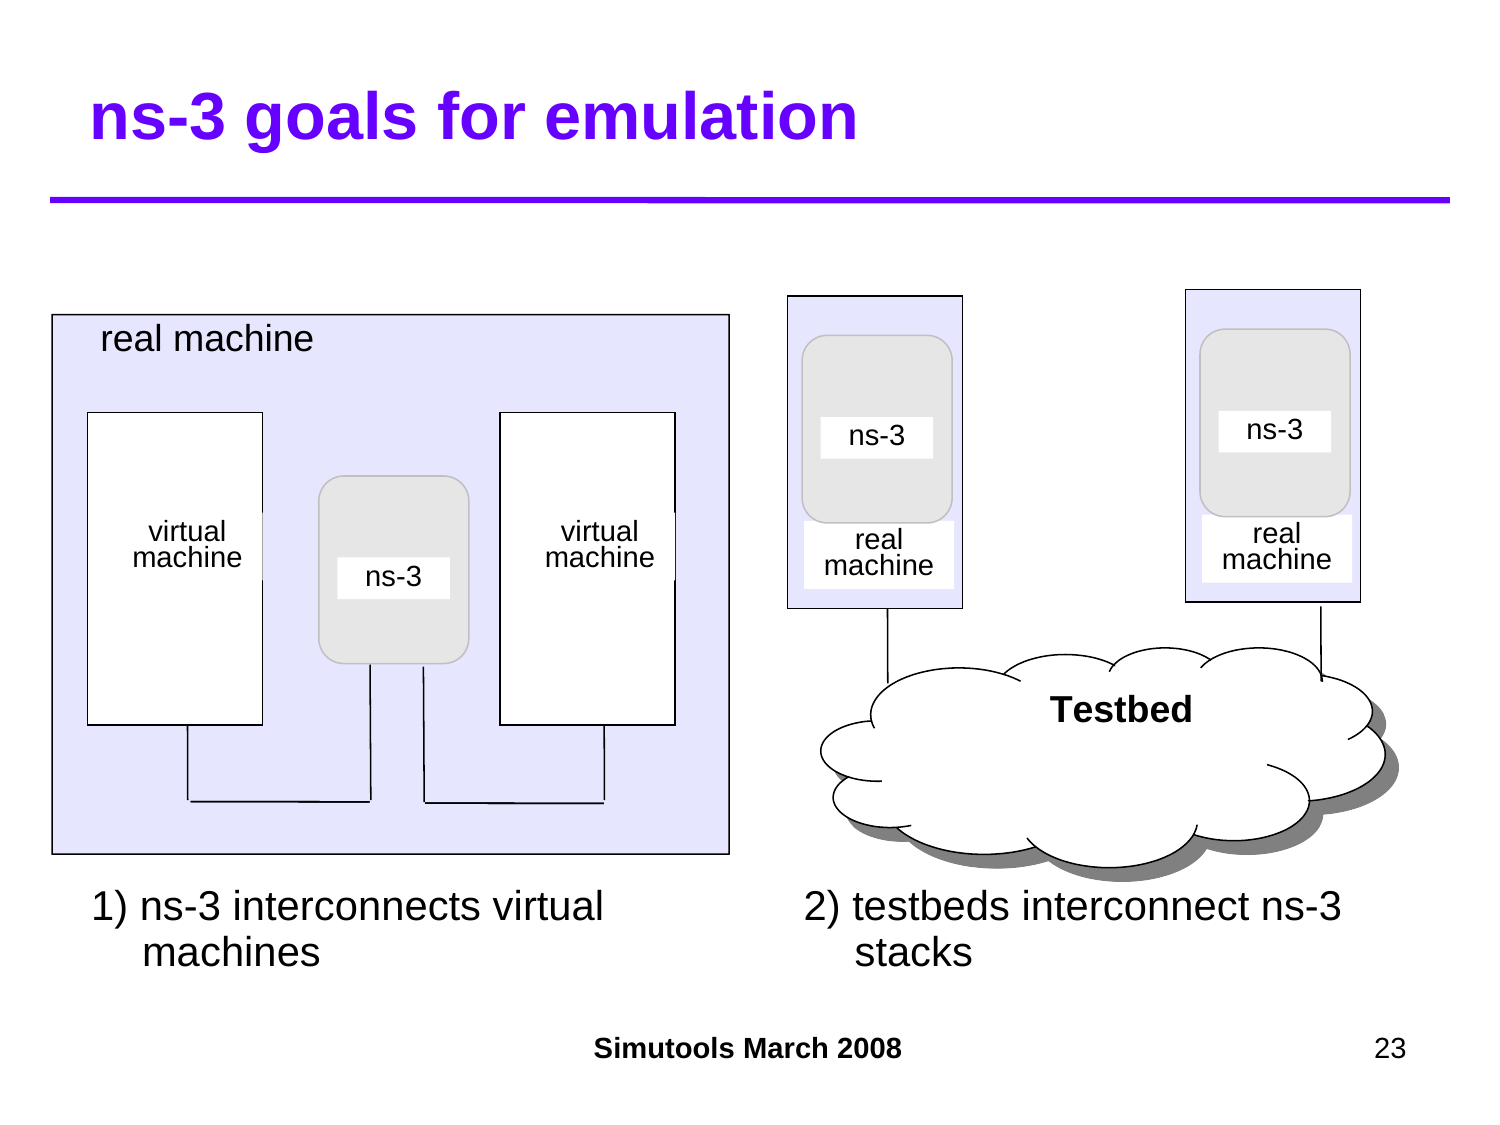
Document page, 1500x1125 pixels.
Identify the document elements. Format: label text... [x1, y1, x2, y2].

text_box ns-3 [1218, 410, 1332, 453]
text_box virtual machine [525, 512, 676, 581]
text_box 1) ns-3 interconnects virtual machines [75, 874, 763, 984]
text_box virtual machine [112, 512, 263, 581]
text_box real machine [1202, 514, 1353, 583]
text_box ns-3 [337, 557, 450, 600]
text_box Testbed [820, 647, 1386, 868]
text_box [52, 314, 730, 855]
title ns-3 goals for emulation [75, 68, 1426, 165]
text_box [1185, 289, 1361, 603]
text_box 2) testbeds interconnect ns-3 stacks [787, 874, 1476, 984]
text_box [787, 295, 963, 609]
text_box ns-3 [820, 417, 934, 459]
text_box real machine [85, 324, 330, 365]
text_box real machine [804, 520, 955, 589]
